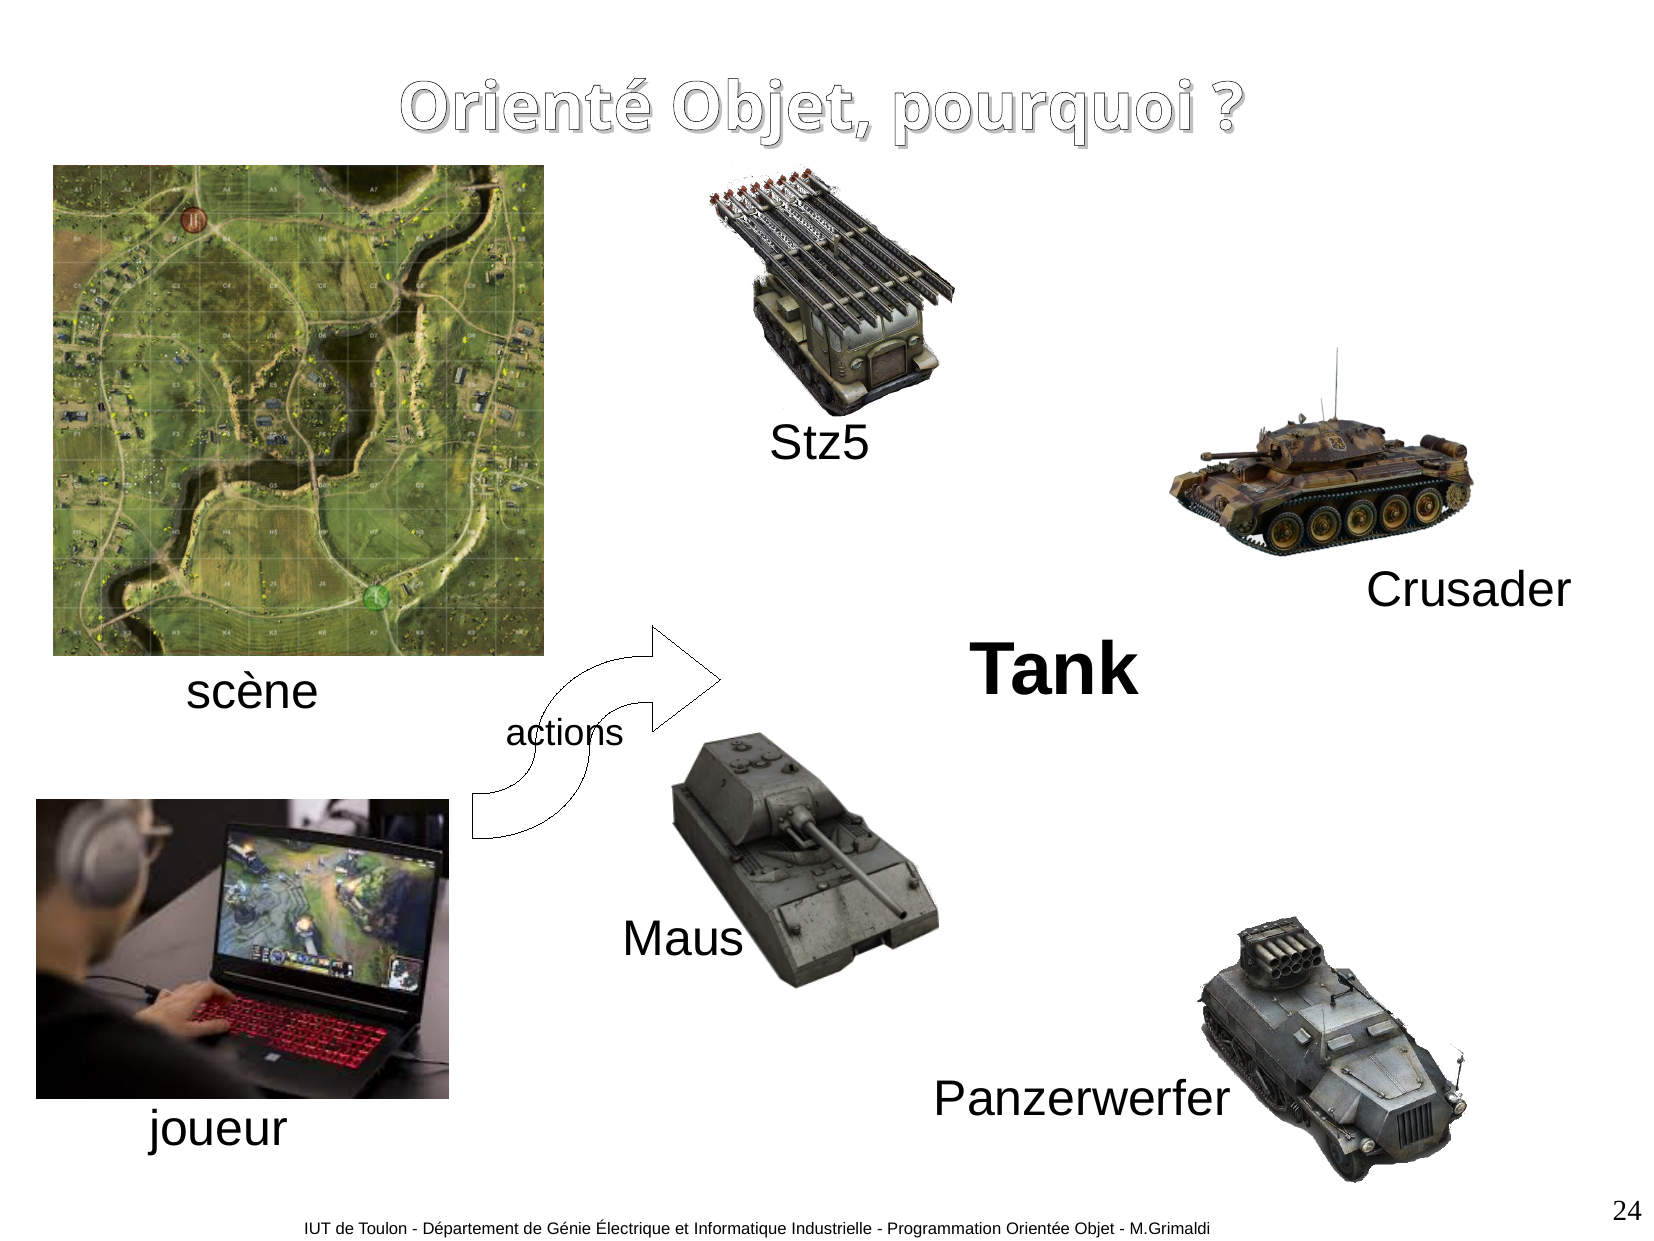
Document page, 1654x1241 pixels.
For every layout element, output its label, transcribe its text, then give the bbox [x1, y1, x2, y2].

picture [698, 157, 957, 406]
text_box joueur [94, 1099, 343, 1170]
picture [671, 732, 939, 989]
text_box actions [472, 625, 721, 839]
text_box Stz5 [584, 406, 1055, 478]
picture [36, 799, 449, 1099]
title Orienté Objet, pourquoi ? [76, 0, 1565, 208]
picture [53, 165, 544, 656]
text_box scène [171, 655, 335, 727]
text_box Maus [449, 902, 919, 974]
text_box Panzerwerfer [909, 1062, 1270, 1182]
picture [1165, 331, 1485, 567]
text_box Tank [934, 618, 1353, 804]
text_box Crusader [1234, 554, 1654, 625]
picture [1180, 902, 1495, 1193]
